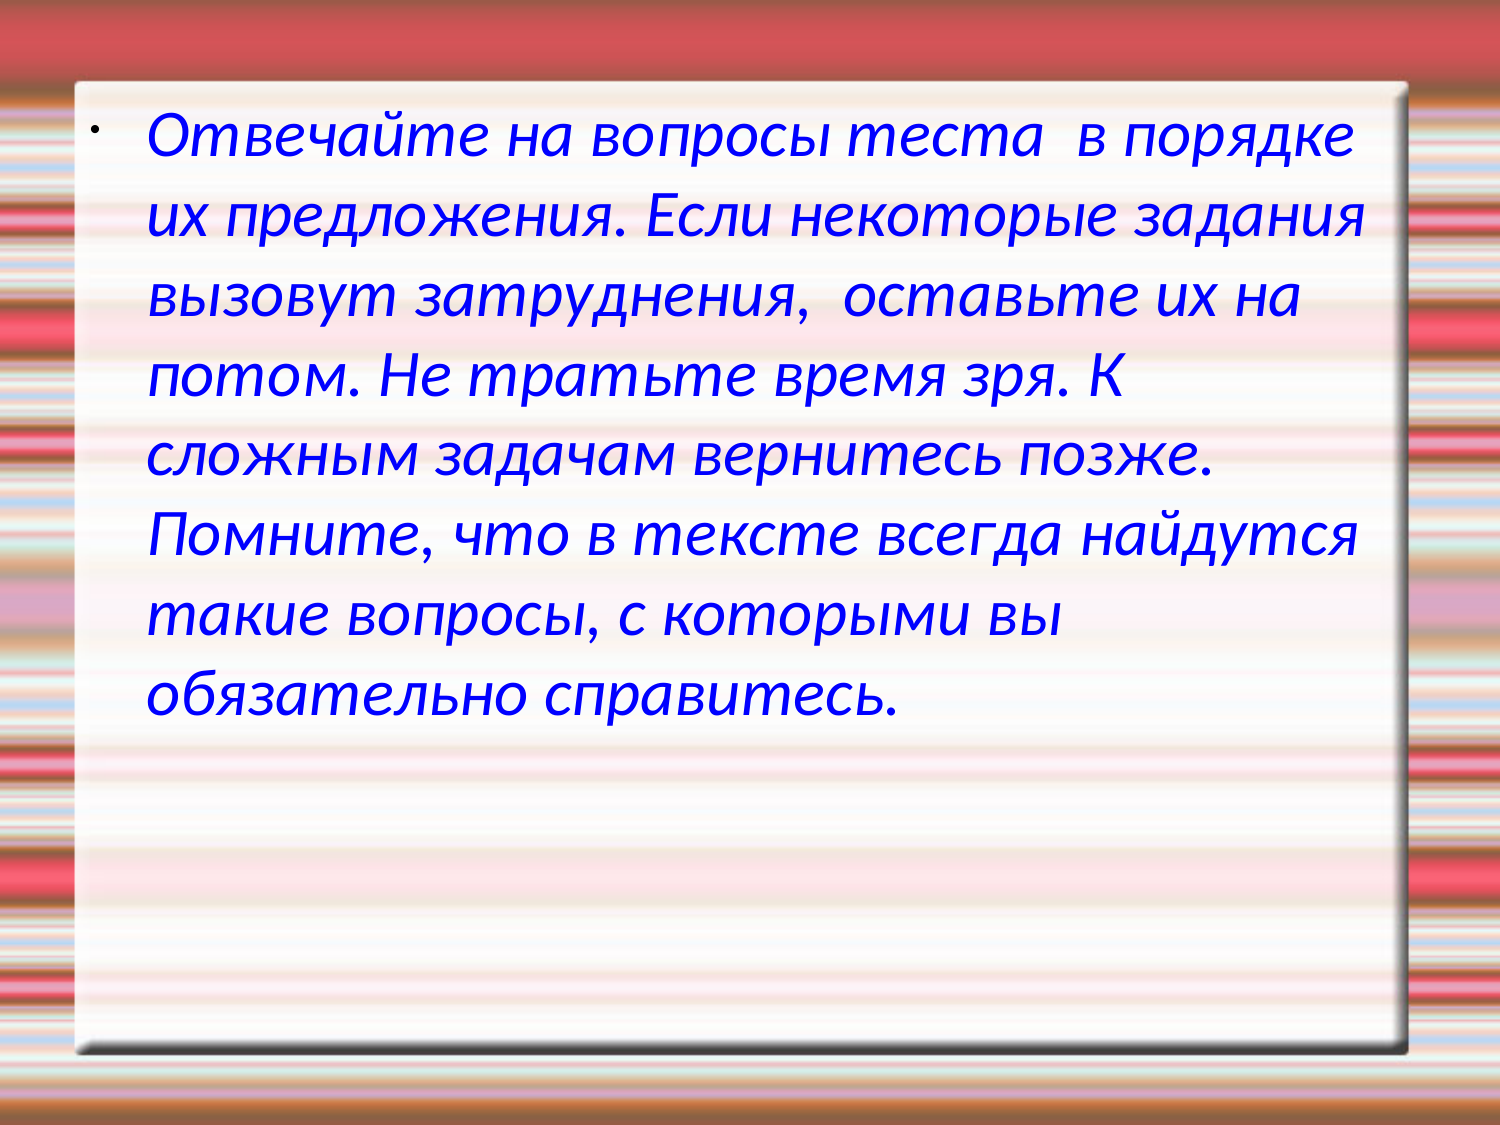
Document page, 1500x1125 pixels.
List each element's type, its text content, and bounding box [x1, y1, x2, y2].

list Отвечайте на вопросы теста в порядке их предложения. Если некоторые задания вызовут затруднения, оставьте их на потом. Не тратьте время зря. К сложным задачам вернитесь позже. Помните, что в тексте всегда найдутся такие вопросы, с которыми вы обязательно справитесь. [75, 82, 1425, 1005]
picture [0, 0, 1500, 1125]
